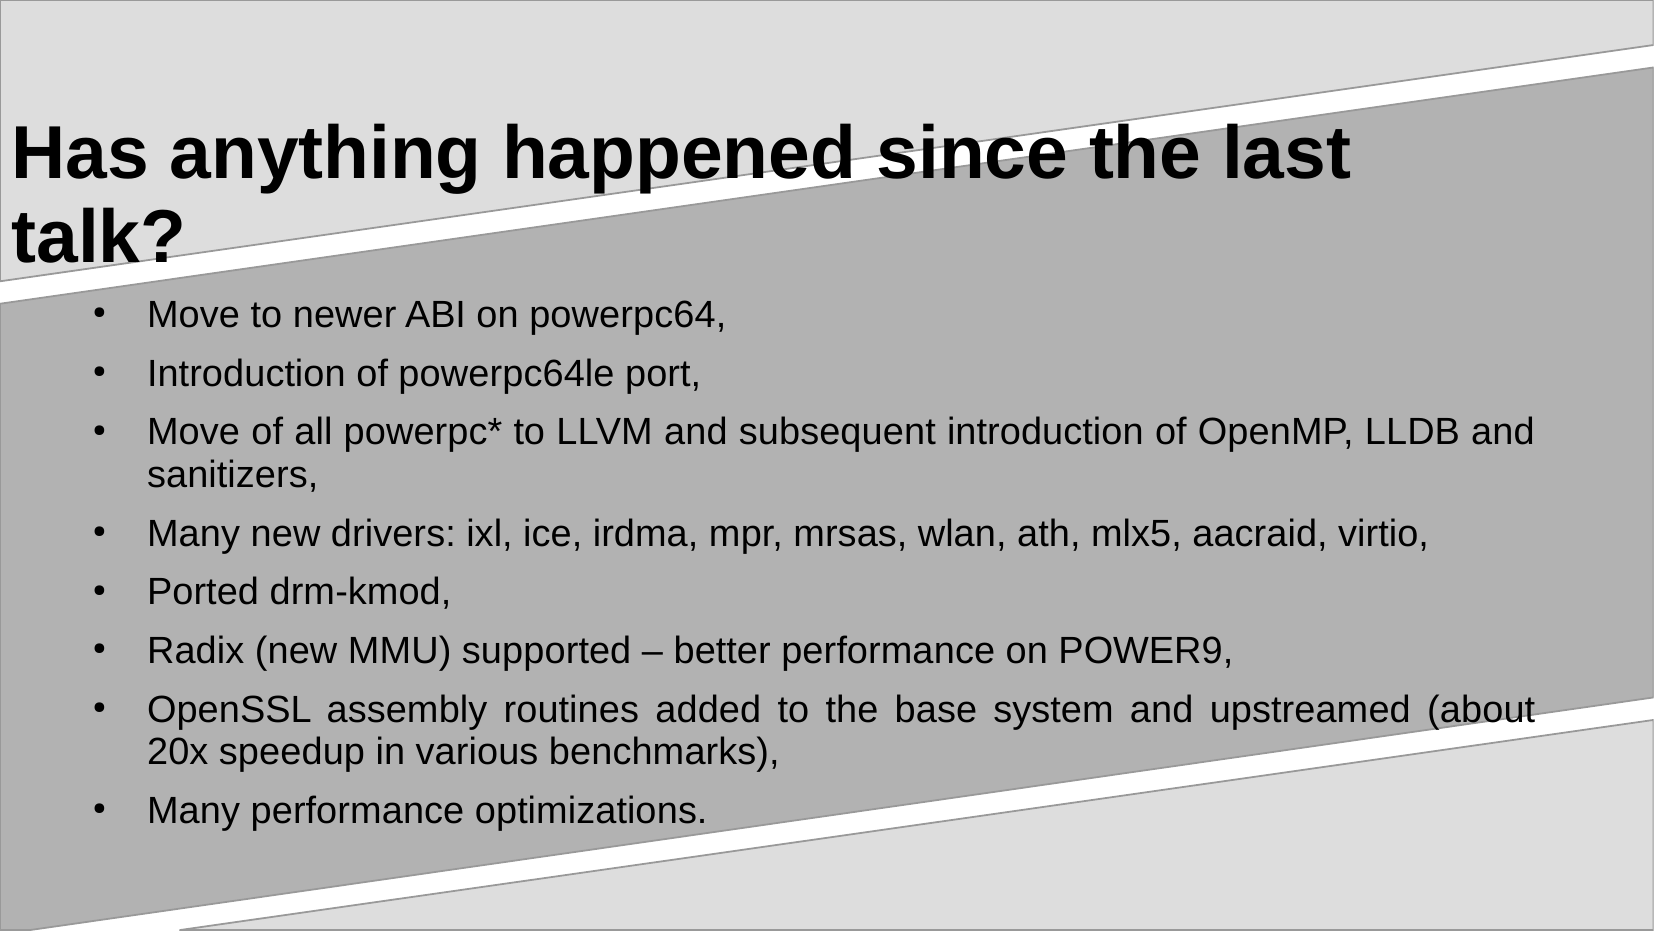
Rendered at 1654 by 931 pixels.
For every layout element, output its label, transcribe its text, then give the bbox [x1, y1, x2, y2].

list Move to newer ABI on powerpc64, Introduction of powerpc64le port, Move of all powerpc* to LLVM and subsequent introduction of OpenMP, LLDB and sanitizers, Many new drivers: ixl, ice, irdma, mpr, mrsas, wlan, ath, mlx5, aacraid, virtio, Ported drm-kmod, Radix (new MMU) supported – better performance on POWER9, OpenSSL assembly routines added to the base system and upstreamed (about 20x speedup in various benchmarks), Many performance optimizations. [82, 292, 1538, 833]
title Has anything happened since the last talk? [11, 110, 1489, 279]
